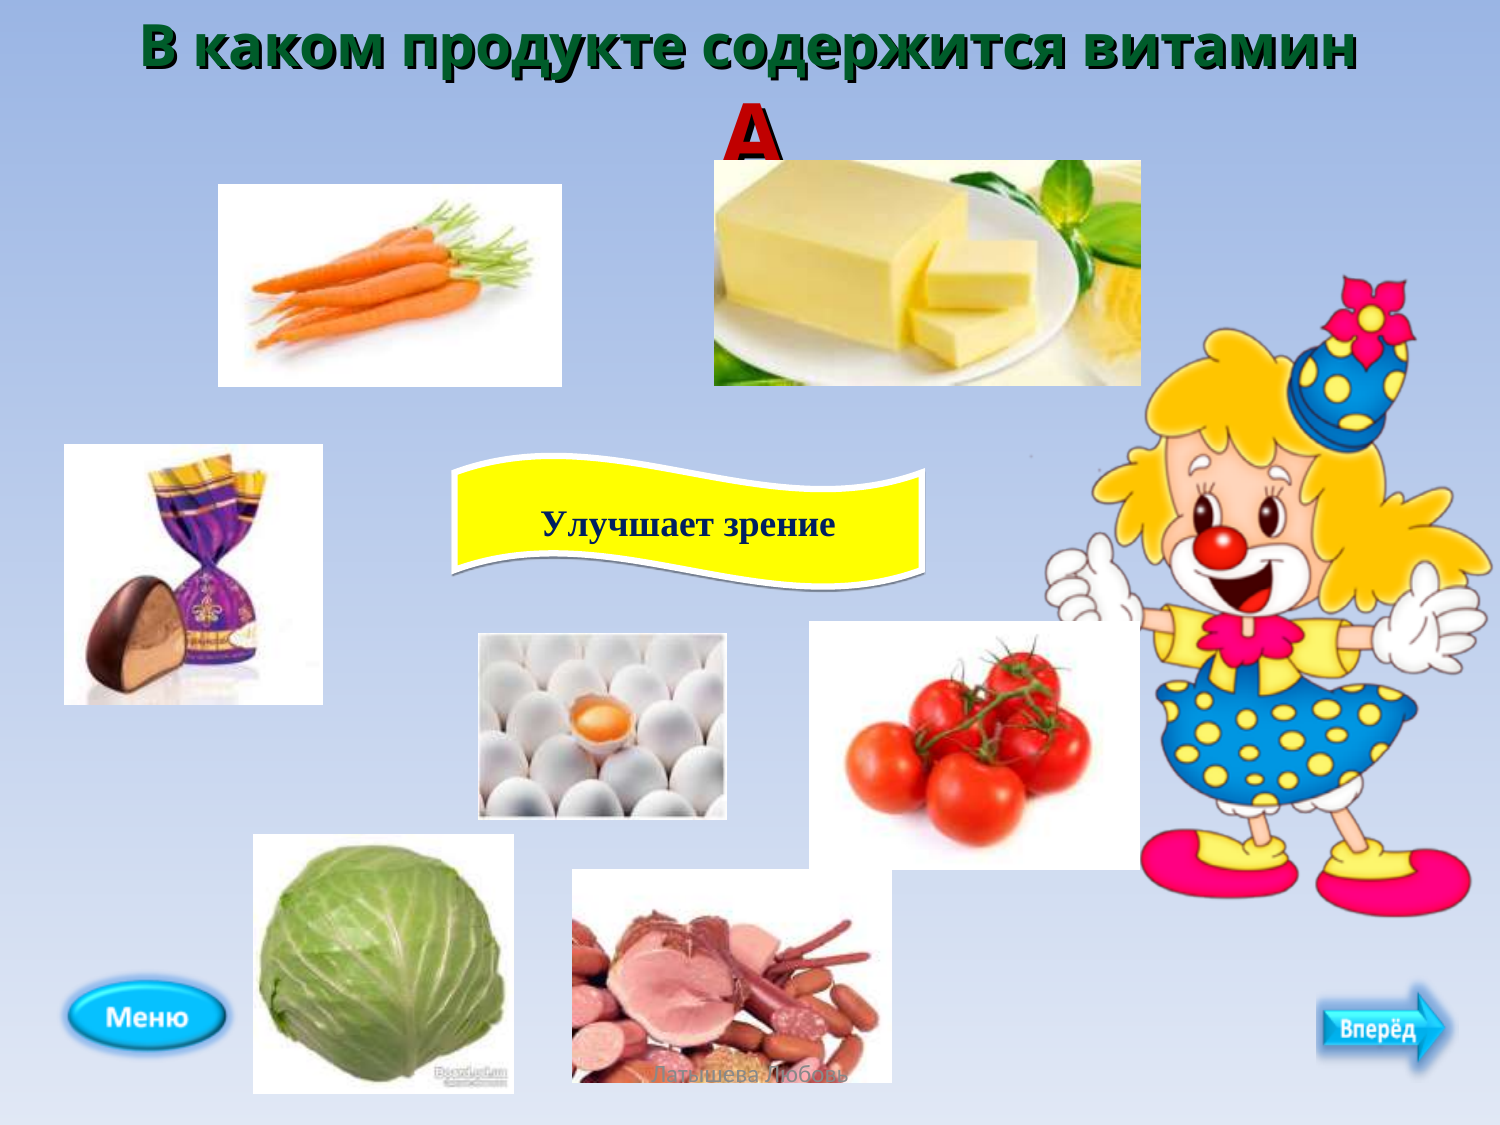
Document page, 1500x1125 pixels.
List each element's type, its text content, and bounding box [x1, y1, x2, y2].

picture [572, 160, 1500, 1042]
picture [253, 834, 514, 1094]
text_box Улучшает зрение [454, 455, 922, 587]
picture [64, 444, 323, 705]
text_box Латышева Любовь [512, 1042, 988, 1103]
text_box В каком продукте содержится витамин А [88, 0, 1439, 128]
picture [478, 633, 727, 820]
picture [218, 184, 562, 387]
picture [1316, 964, 1459, 1083]
picture [53, 965, 243, 1068]
